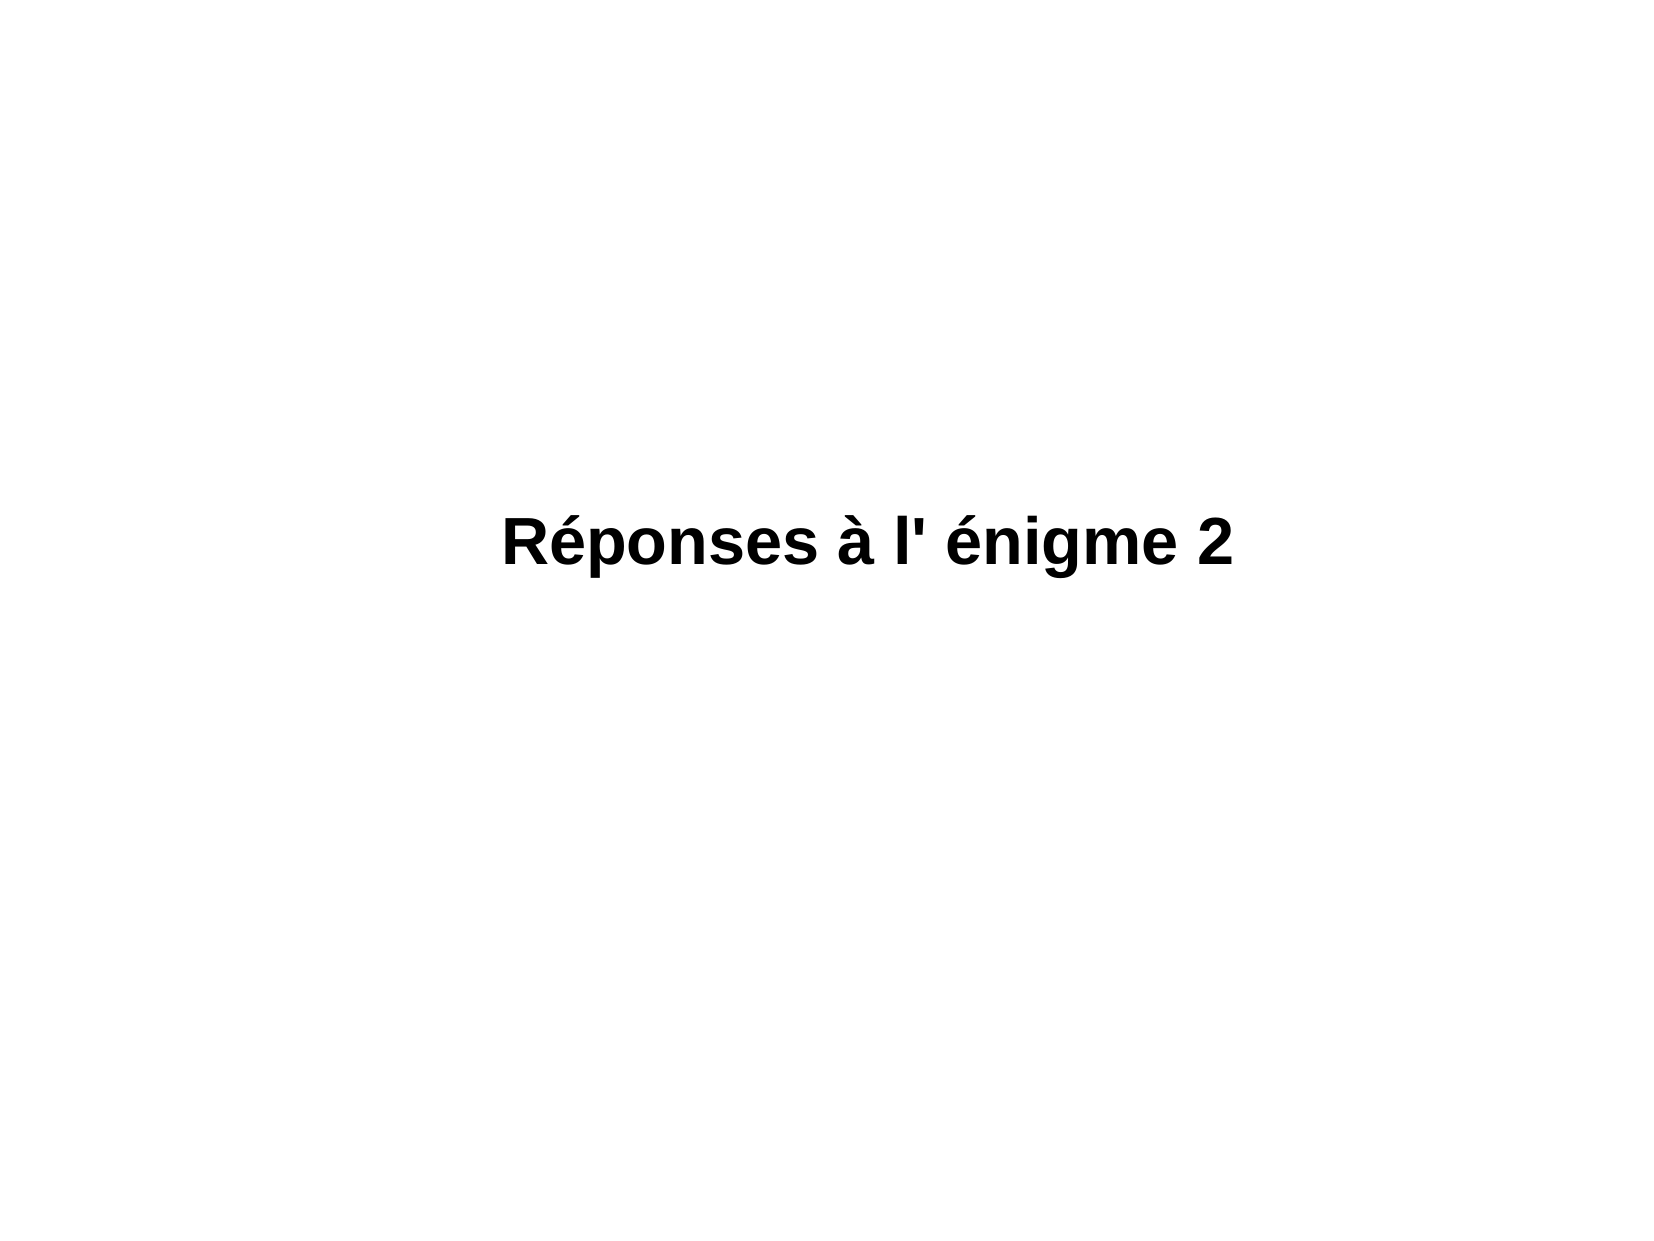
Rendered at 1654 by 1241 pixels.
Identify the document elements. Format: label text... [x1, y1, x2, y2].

list Réponses à l' énigme 2 [88, 295, 1577, 1114]
